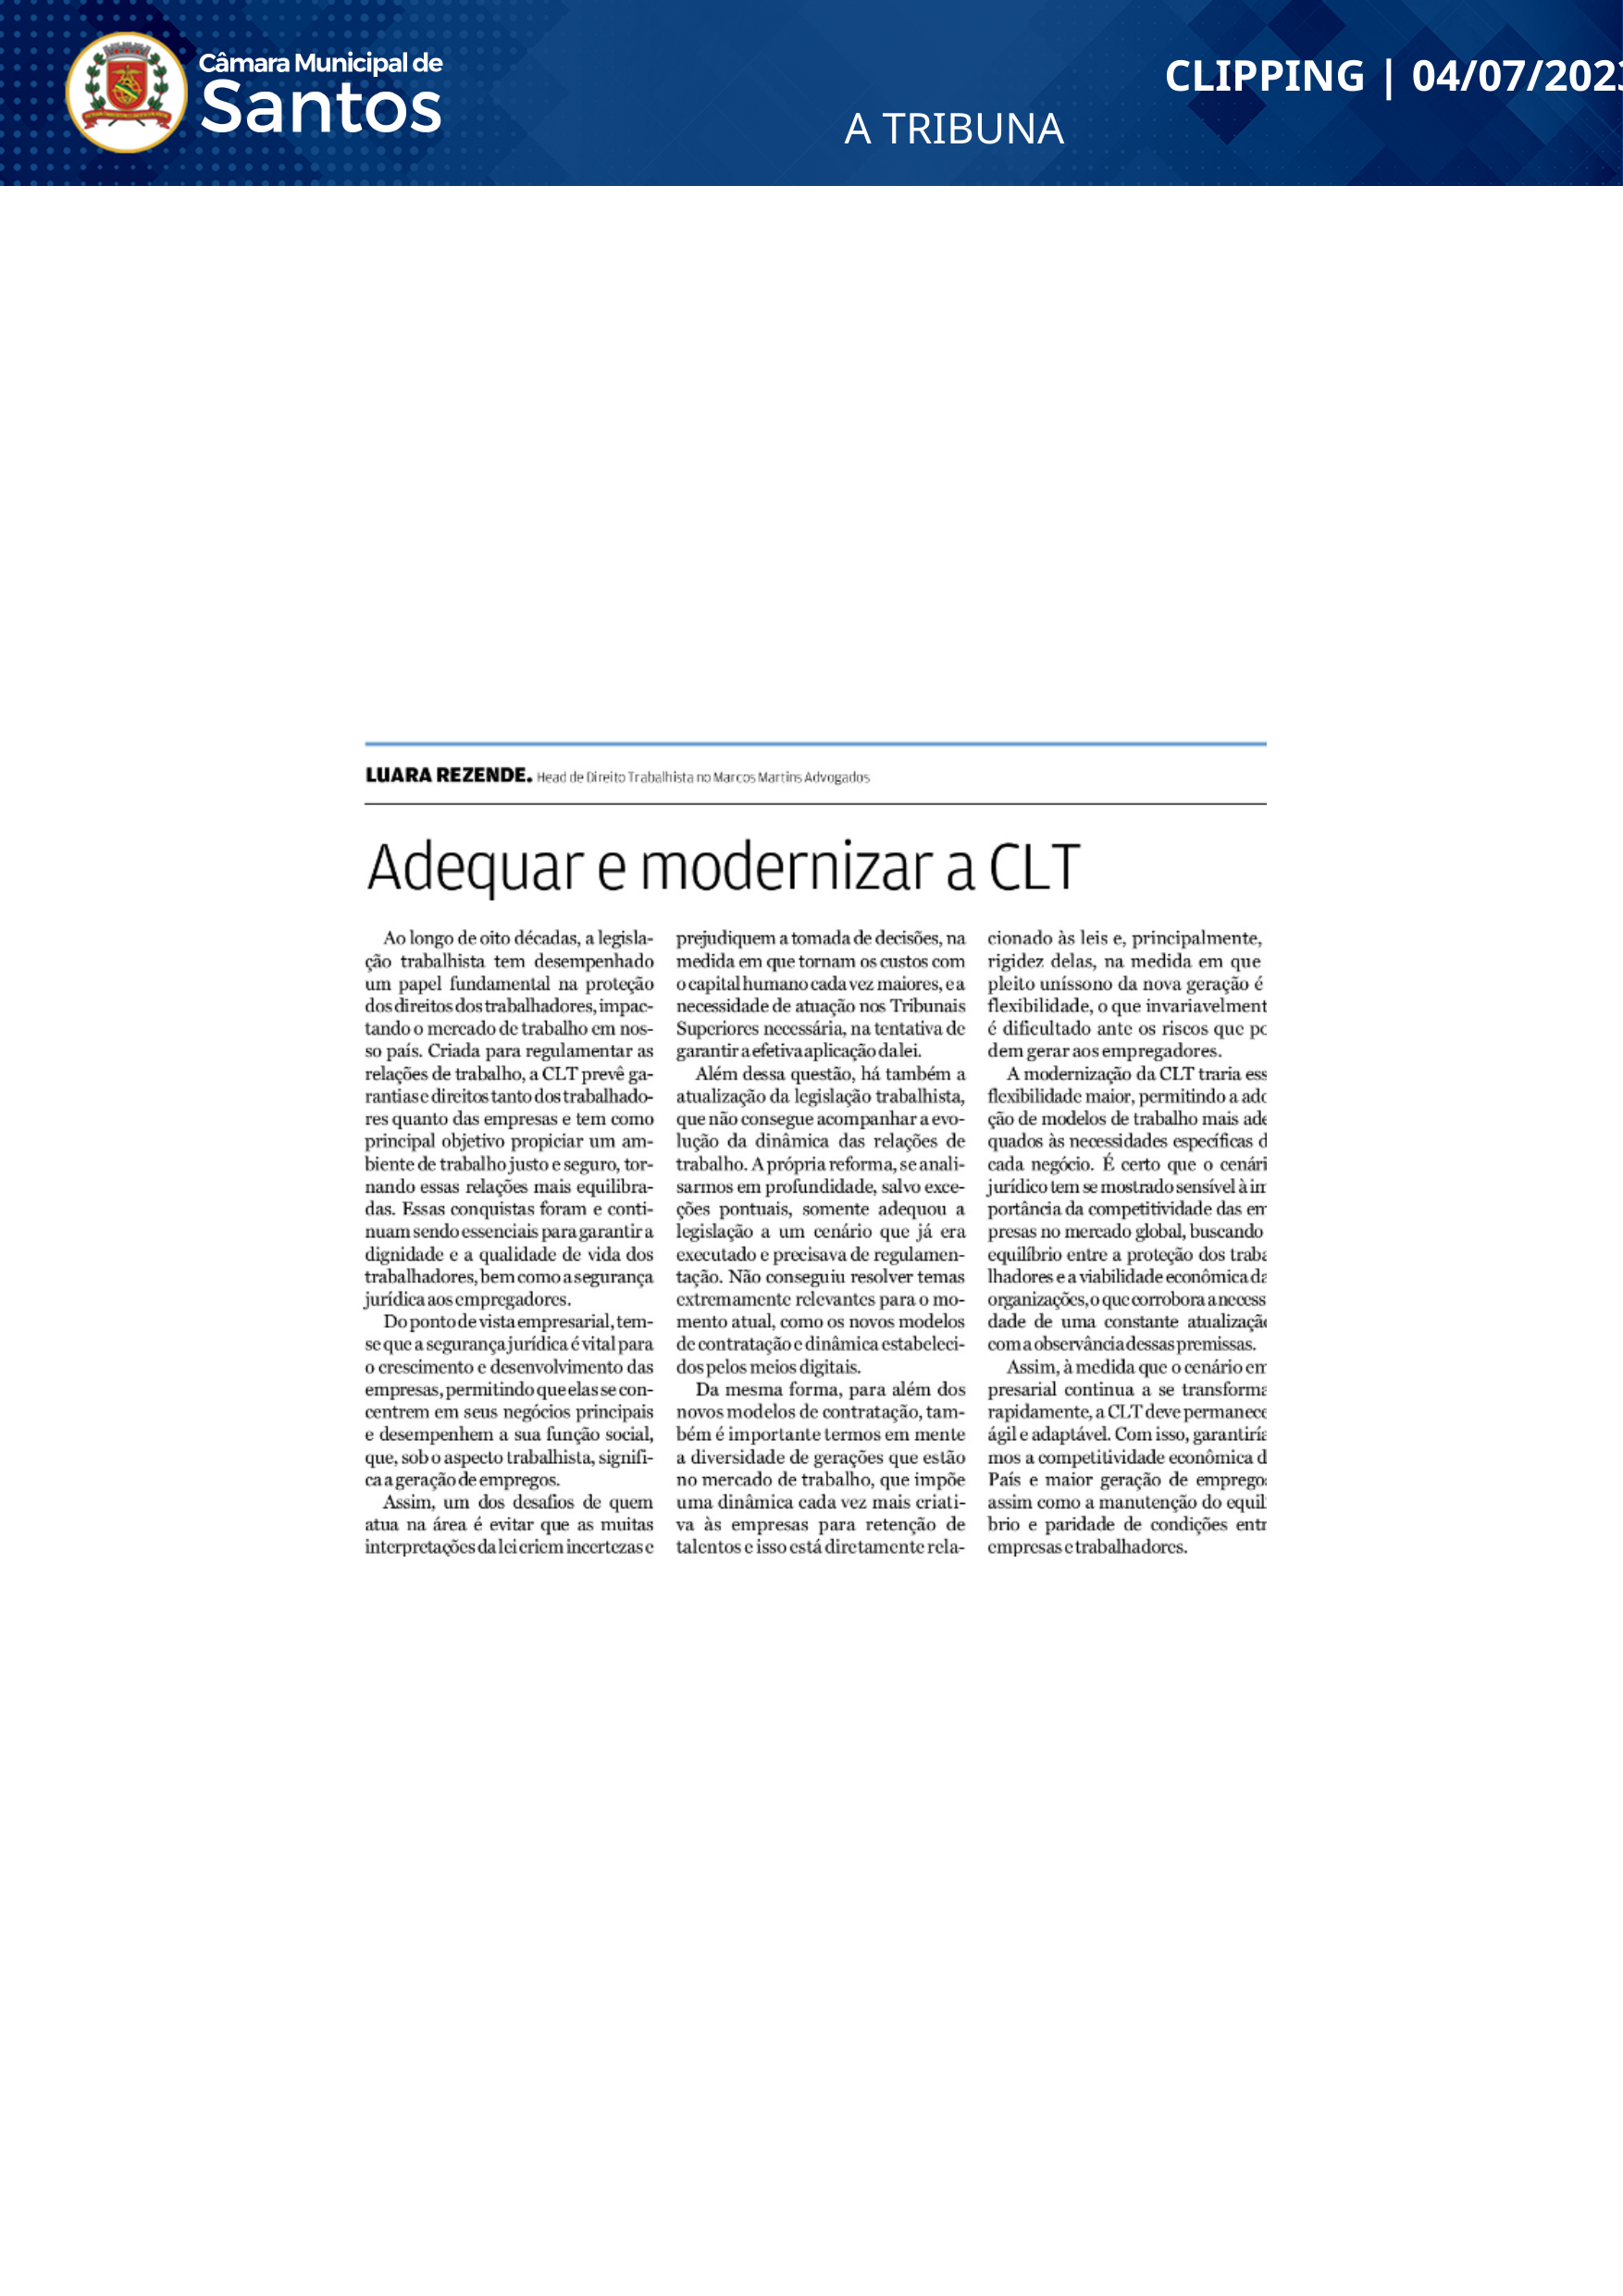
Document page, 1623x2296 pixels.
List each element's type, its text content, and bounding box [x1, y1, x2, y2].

picture [356, 738, 1267, 1557]
picture [0, 0, 1623, 186]
text_box CLIPPING | 04/07/2023 [1150, 39, 1574, 90]
text_box A TRIBUNA [830, 90, 1574, 165]
